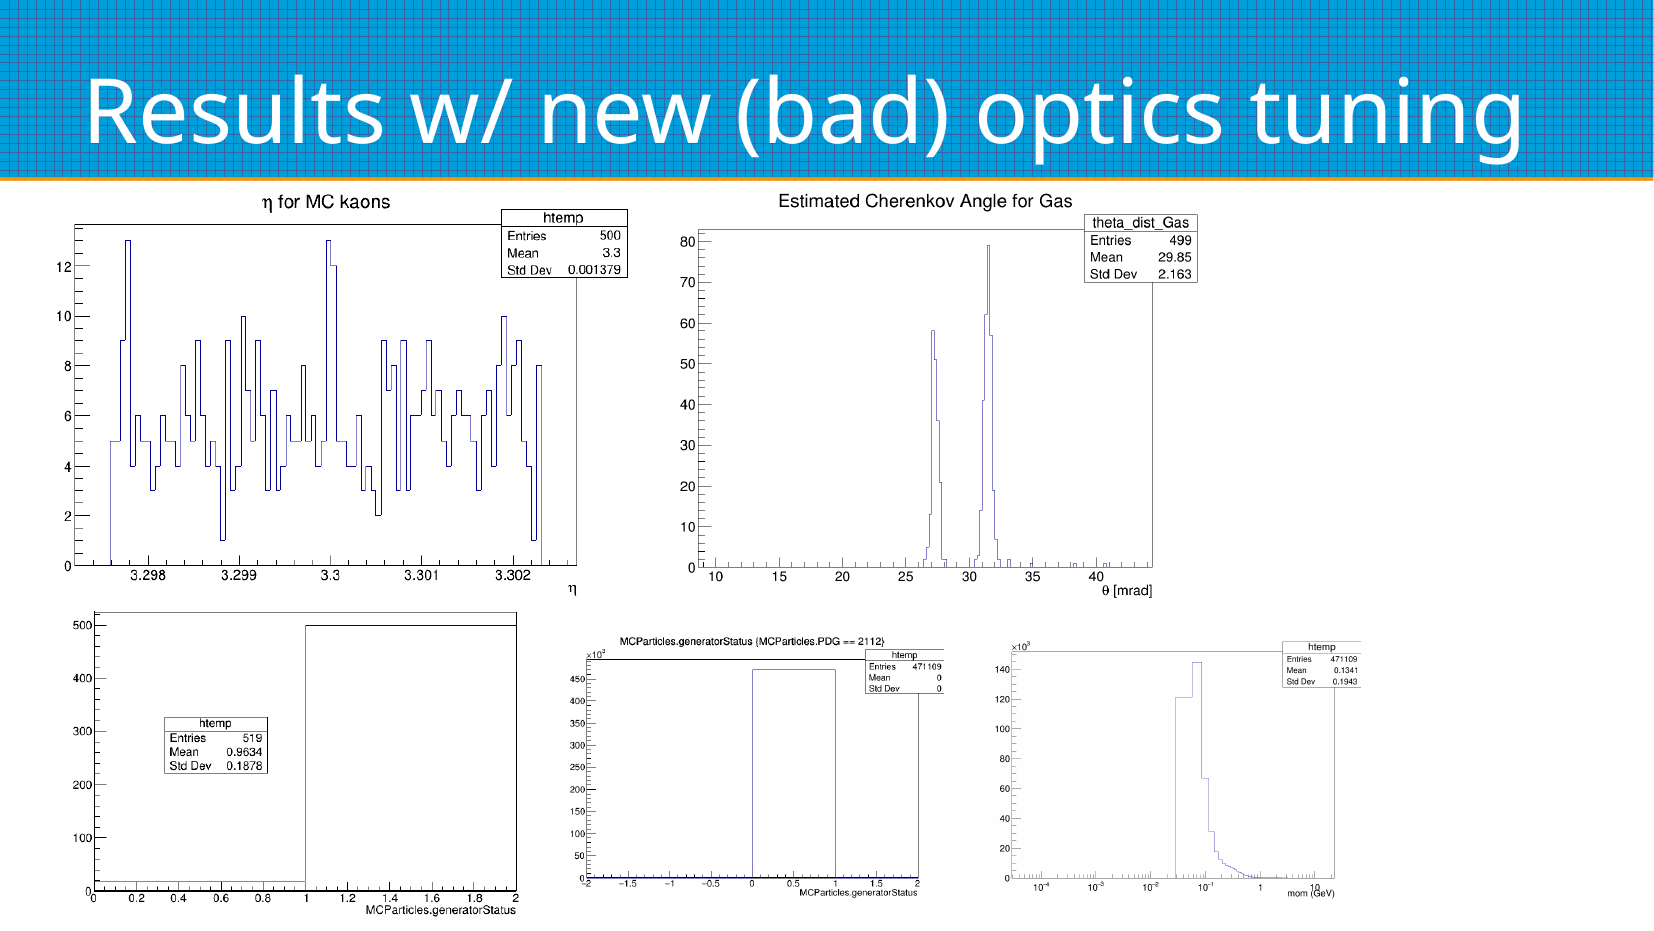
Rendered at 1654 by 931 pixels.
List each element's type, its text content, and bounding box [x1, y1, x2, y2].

picture [667, 190, 1201, 606]
title Results w/ new (bad) optics tuning [82, 14, 1571, 171]
picture [31, 187, 638, 600]
picture [991, 637, 1361, 901]
picture [62, 604, 532, 920]
picture [562, 633, 944, 901]
